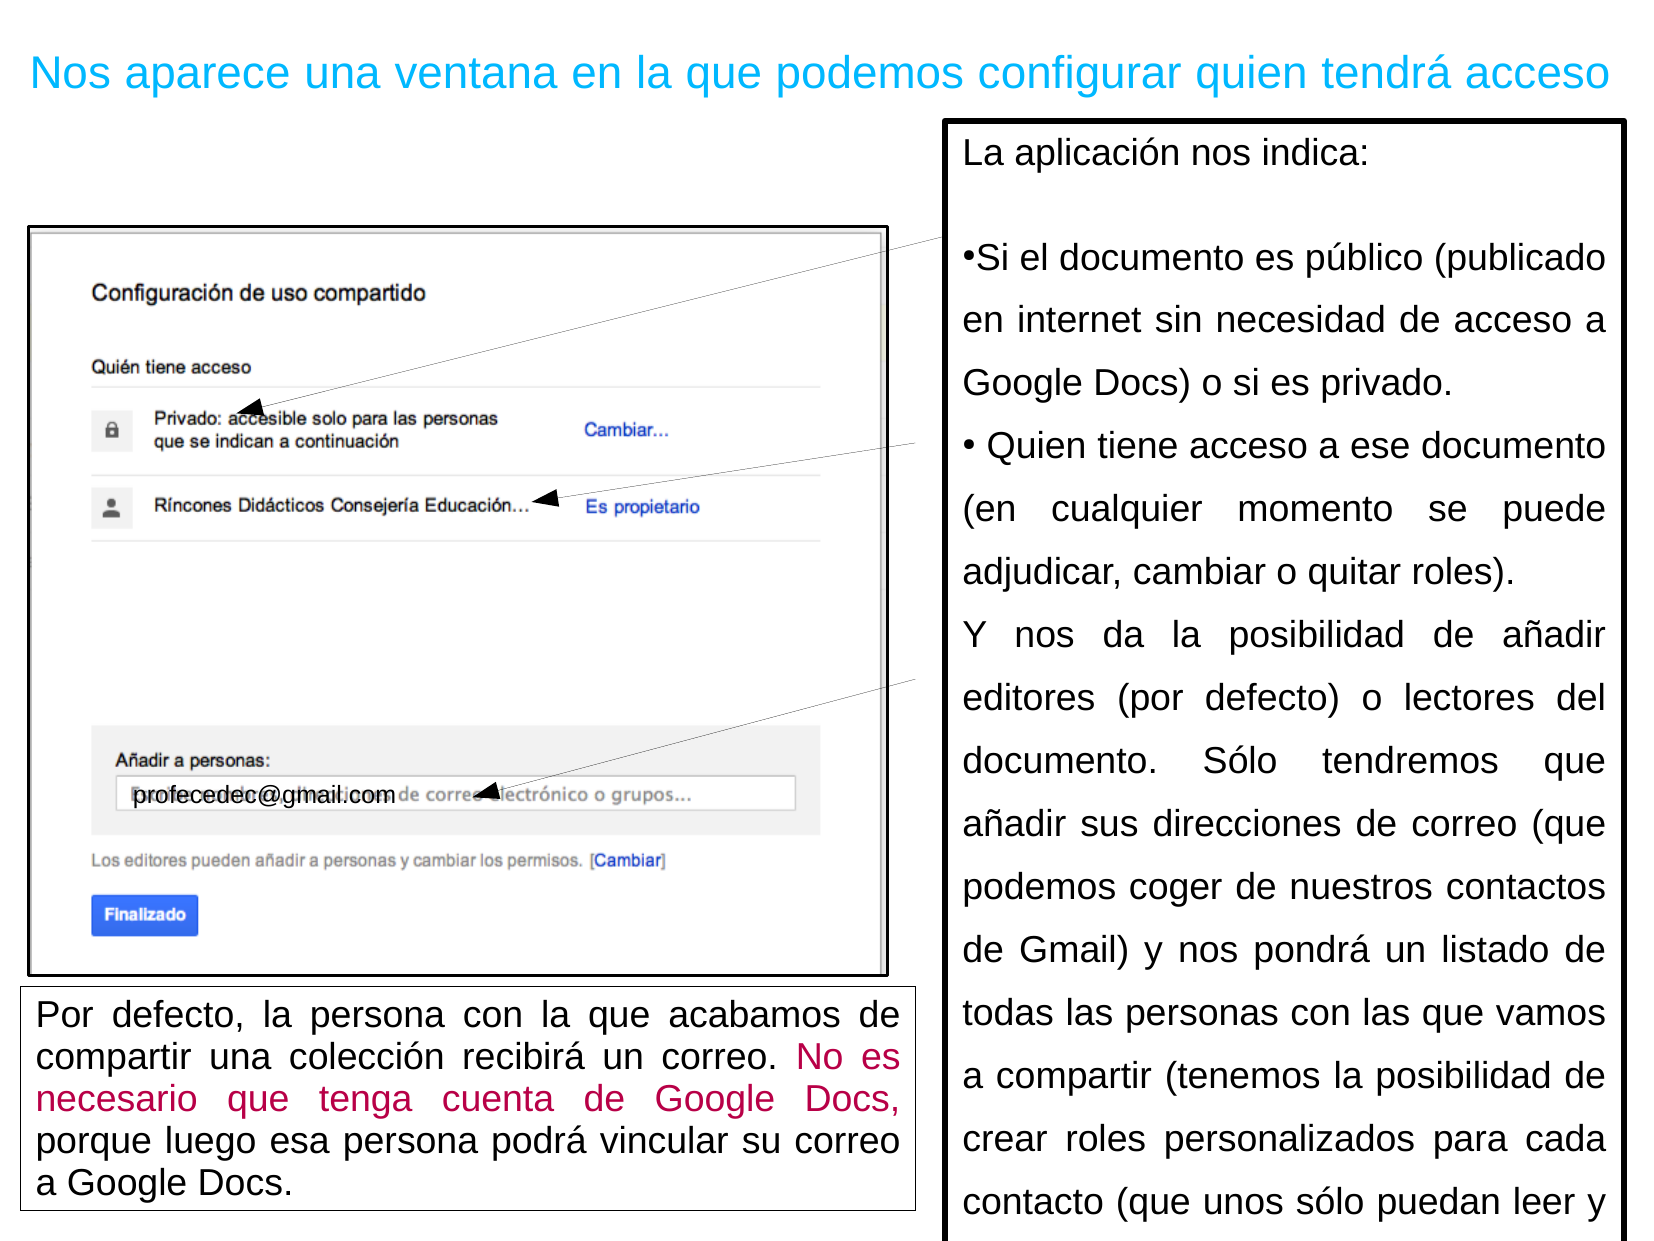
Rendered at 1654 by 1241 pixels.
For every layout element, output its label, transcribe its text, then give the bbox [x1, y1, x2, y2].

title Nos aparece una ventana en la que podemos configurar quien tendrá acceso [29, 46, 1625, 145]
picture [29, 227, 886, 975]
text_box Por defecto, la persona con la que acabamos de compartir una colección recibirá un correo. No es necesario que tenga cuenta de Google Docs, porque luego esa persona podrá vincular su correo a Google Docs. [20, 986, 916, 1189]
text_box profecedec@gmail.com [118, 773, 443, 817]
text_box La aplicación nos indica: Si el documento es público (publicado en internet sin necesidad de acceso a Google Docs) o si es privado. Quien tiene acceso a ese documento (en cualquier momento se puede adjudicar, cambiar o quitar roles). Y nos da la posibilidad de añadir editores (por defecto) o lectores del documento. Sólo tendremos que añadir sus direcciones de correo (que podemos coger de nuestros contactos de Gmail) y nos pondrá un listado de todas las personas con las que vamos a compartir (tenemos la posibilidad de crear roles personalizados para cada contacto (que unos sólo puedan leer y otros editar). [944, 120, 1625, 1229]
